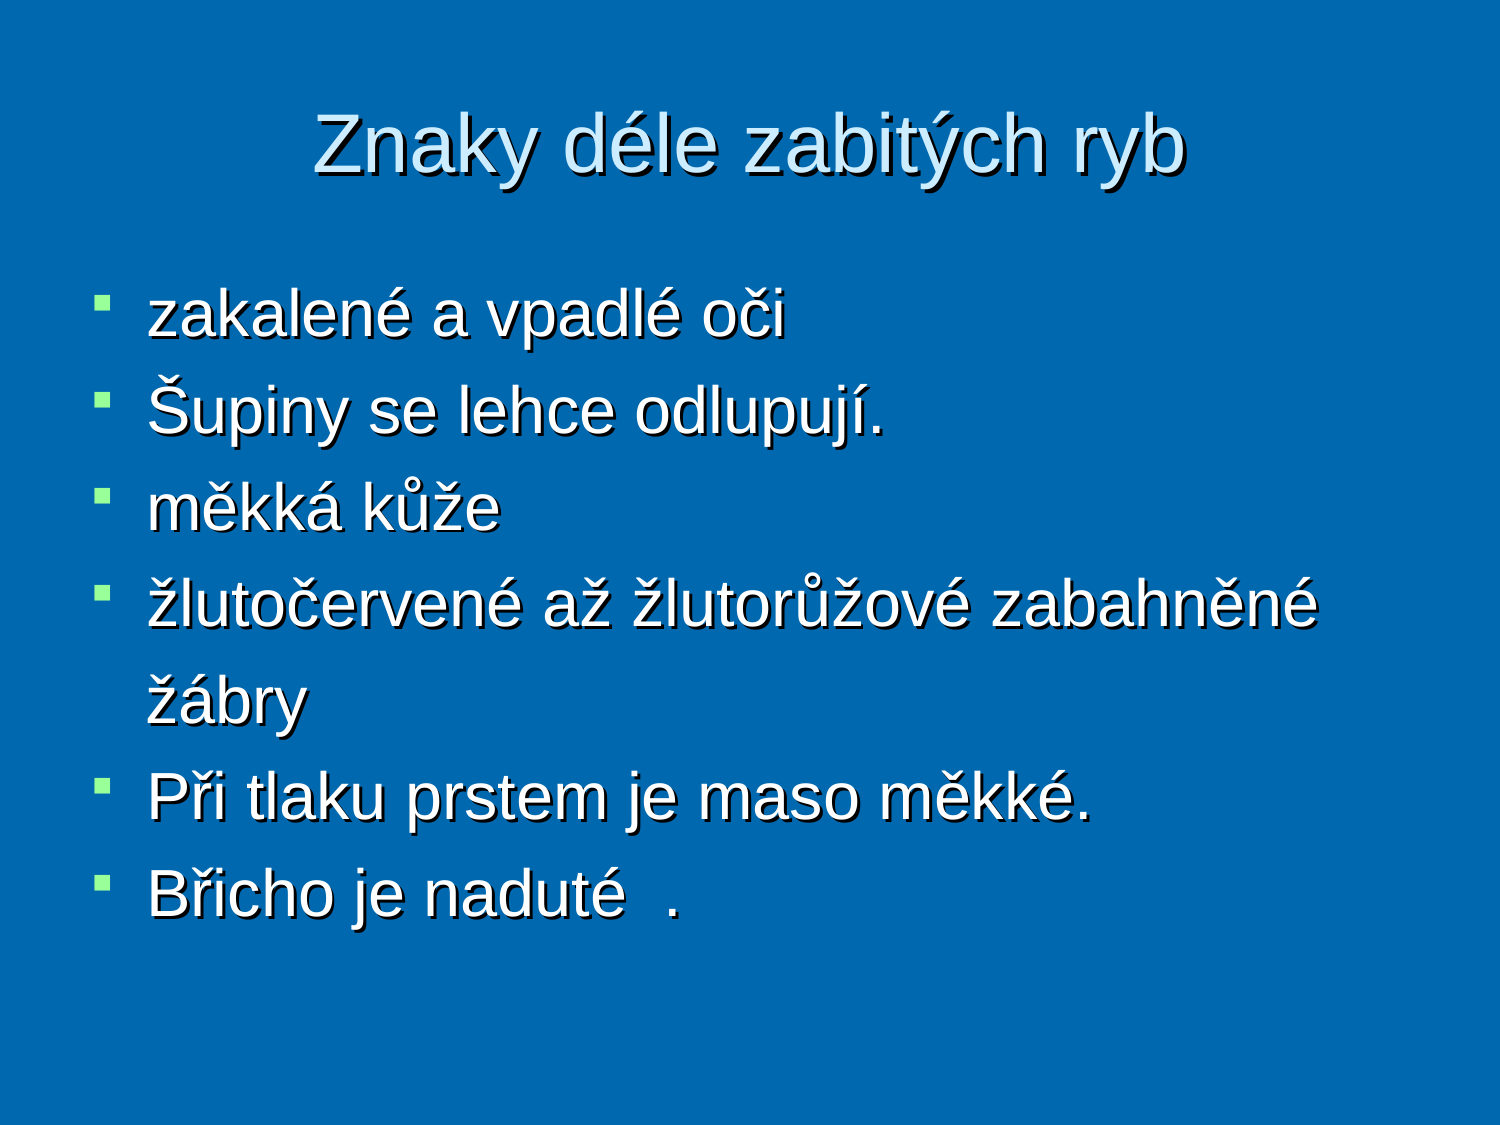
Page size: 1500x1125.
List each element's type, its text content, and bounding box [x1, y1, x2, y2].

list zakalené a vpadlé oči Šupiny se lehce odlupují. měkká kůže žlutočervené až žlutorůžové zabahněné žábry Při tlaku prstem je maso měkké. Břicho je naduté . [75, 262, 1426, 1006]
title Znaky déle zabitých ryb [75, 45, 1426, 233]
